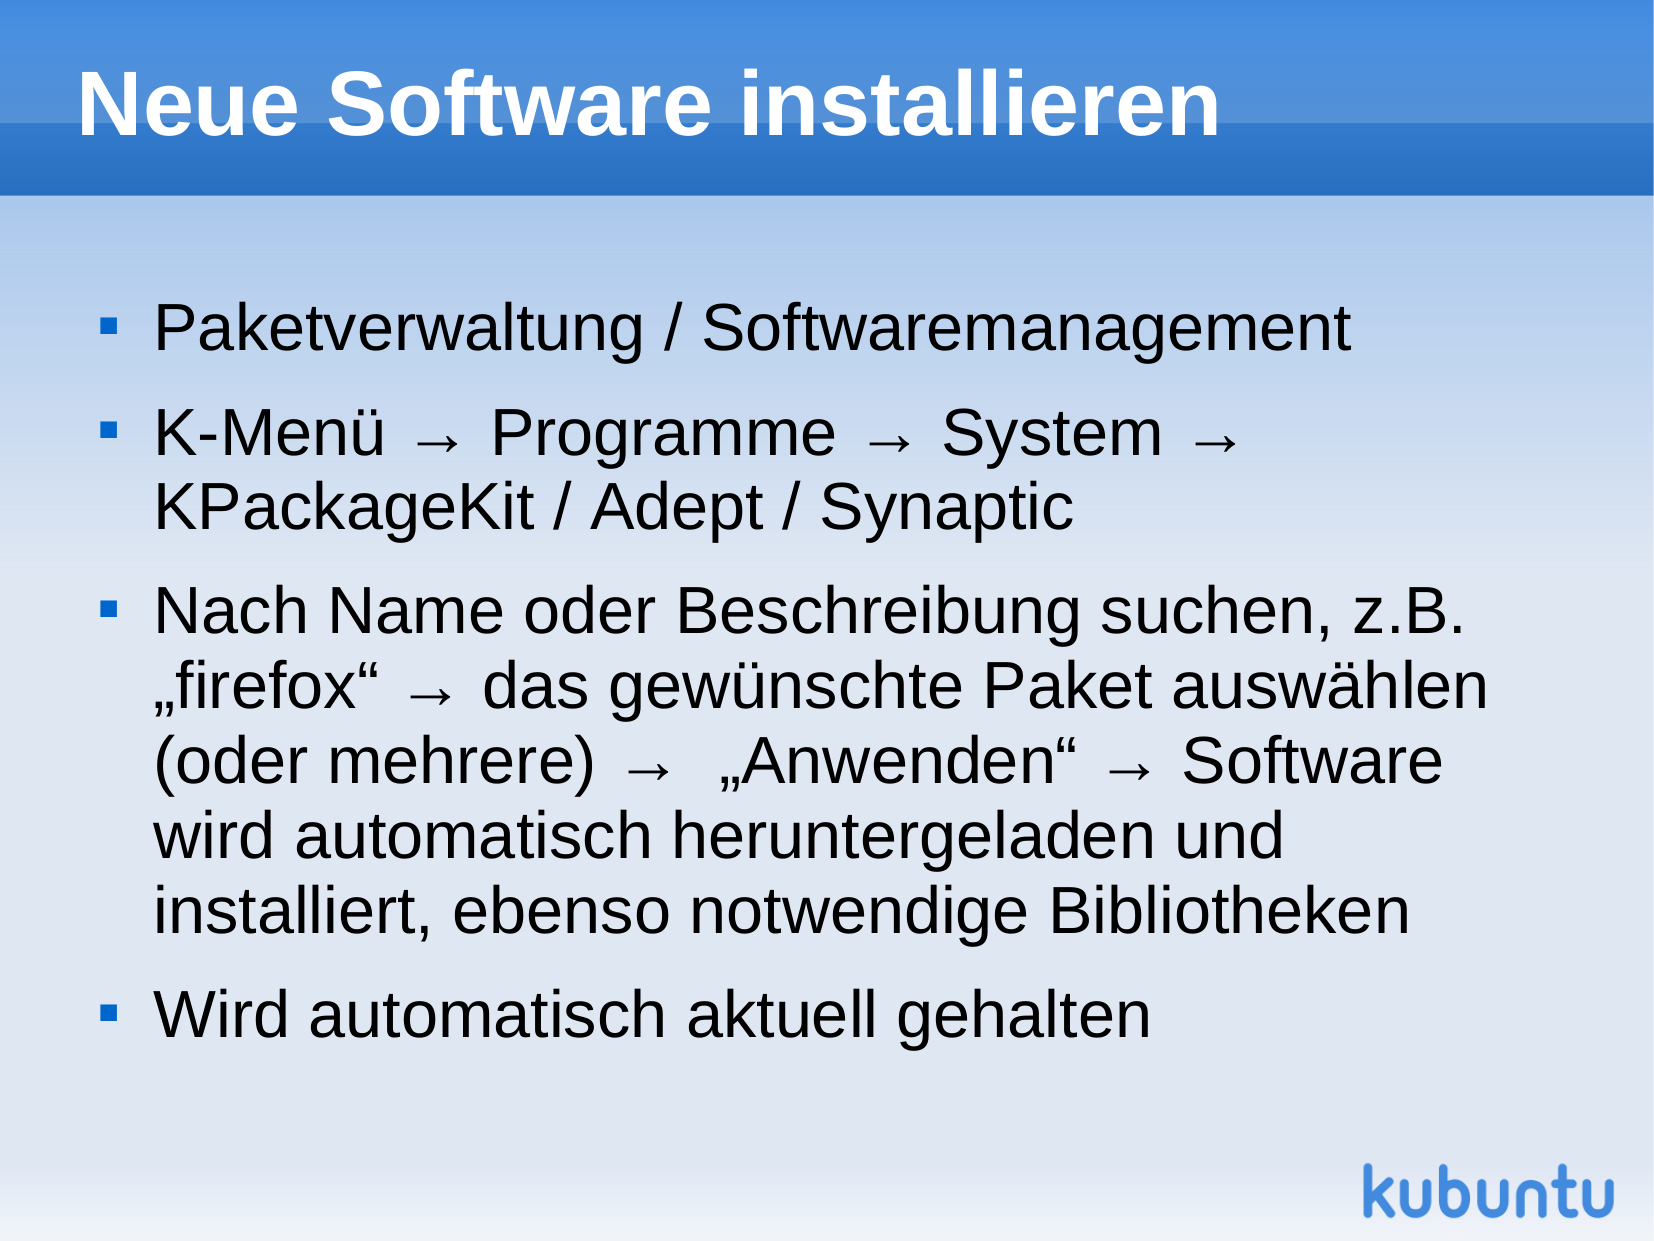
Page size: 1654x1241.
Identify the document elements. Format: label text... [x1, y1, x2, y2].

list Paketverwaltung / Softwaremanagement K-Menü → Programme → System → KPackageKit / Adept / Synaptic Nach Name oder Beschreibung suchen, z.B. „firefox“ → das gewünschte Paket auswählen (oder mehrere) → „Anwenden“ → Software wird automatisch heruntergeladen und installiert, ebenso notwendige Bibliotheken Wird automatisch aktuell gehalten [82, 290, 1571, 1109]
picture [0, 0, 1654, 1241]
title Neue Software installieren [76, 0, 1565, 208]
